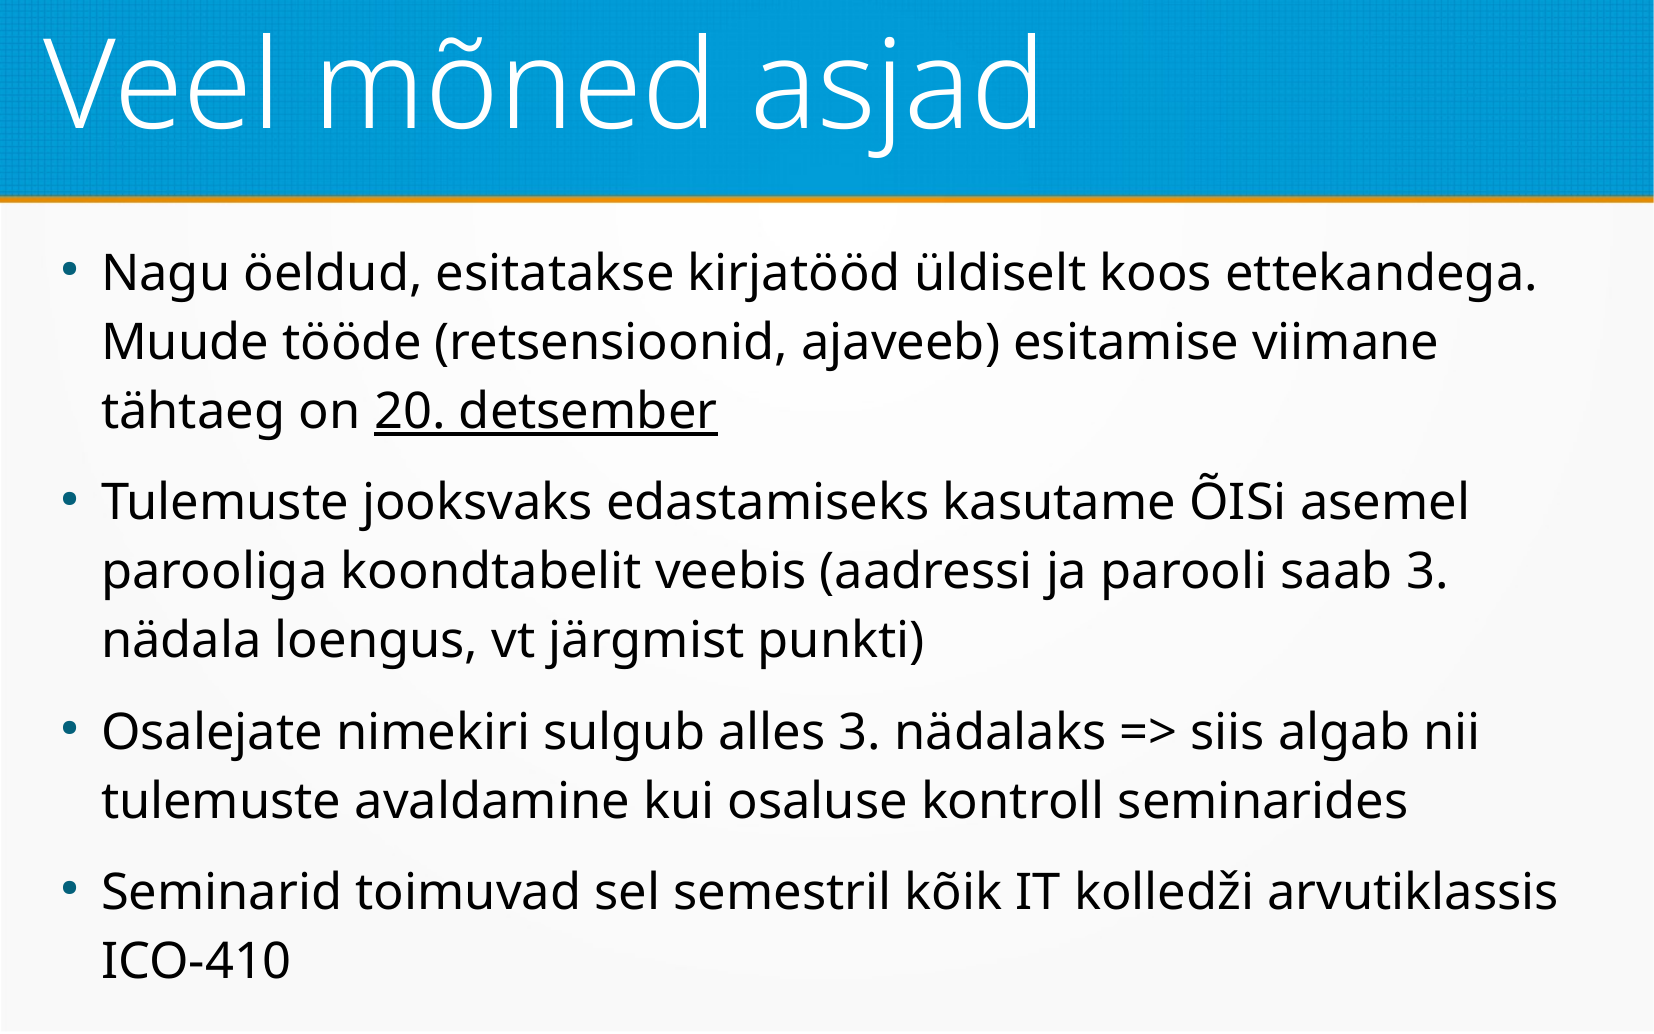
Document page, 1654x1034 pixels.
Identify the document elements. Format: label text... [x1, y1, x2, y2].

title Veel mõned asjad [43, 0, 1619, 166]
list Nagu öeldud, esitatakse kirjatööd üldiselt koos ettekandega. Muude tööde (retsensioonid, ajaveeb) esitamise viimane tähtaeg on 20. detsember Tulemuste jooksvaks edastamiseks kasutame ÕISi asemel parooliga koondtabelit veebis (aadressi ja parooli saab 3. nädala loengus, vt järgmist punkti) Osalejate nimekiri sulgub alles 3. nädalaks => siis algab nii tulemuste avaldamine kui osaluse kontroll seminarides Seminarid toimuvad sel semestril kõik IT kolledži arvutiklassis ICO-410 [47, 236, 1607, 1002]
picture [0, 195, 1654, 1034]
